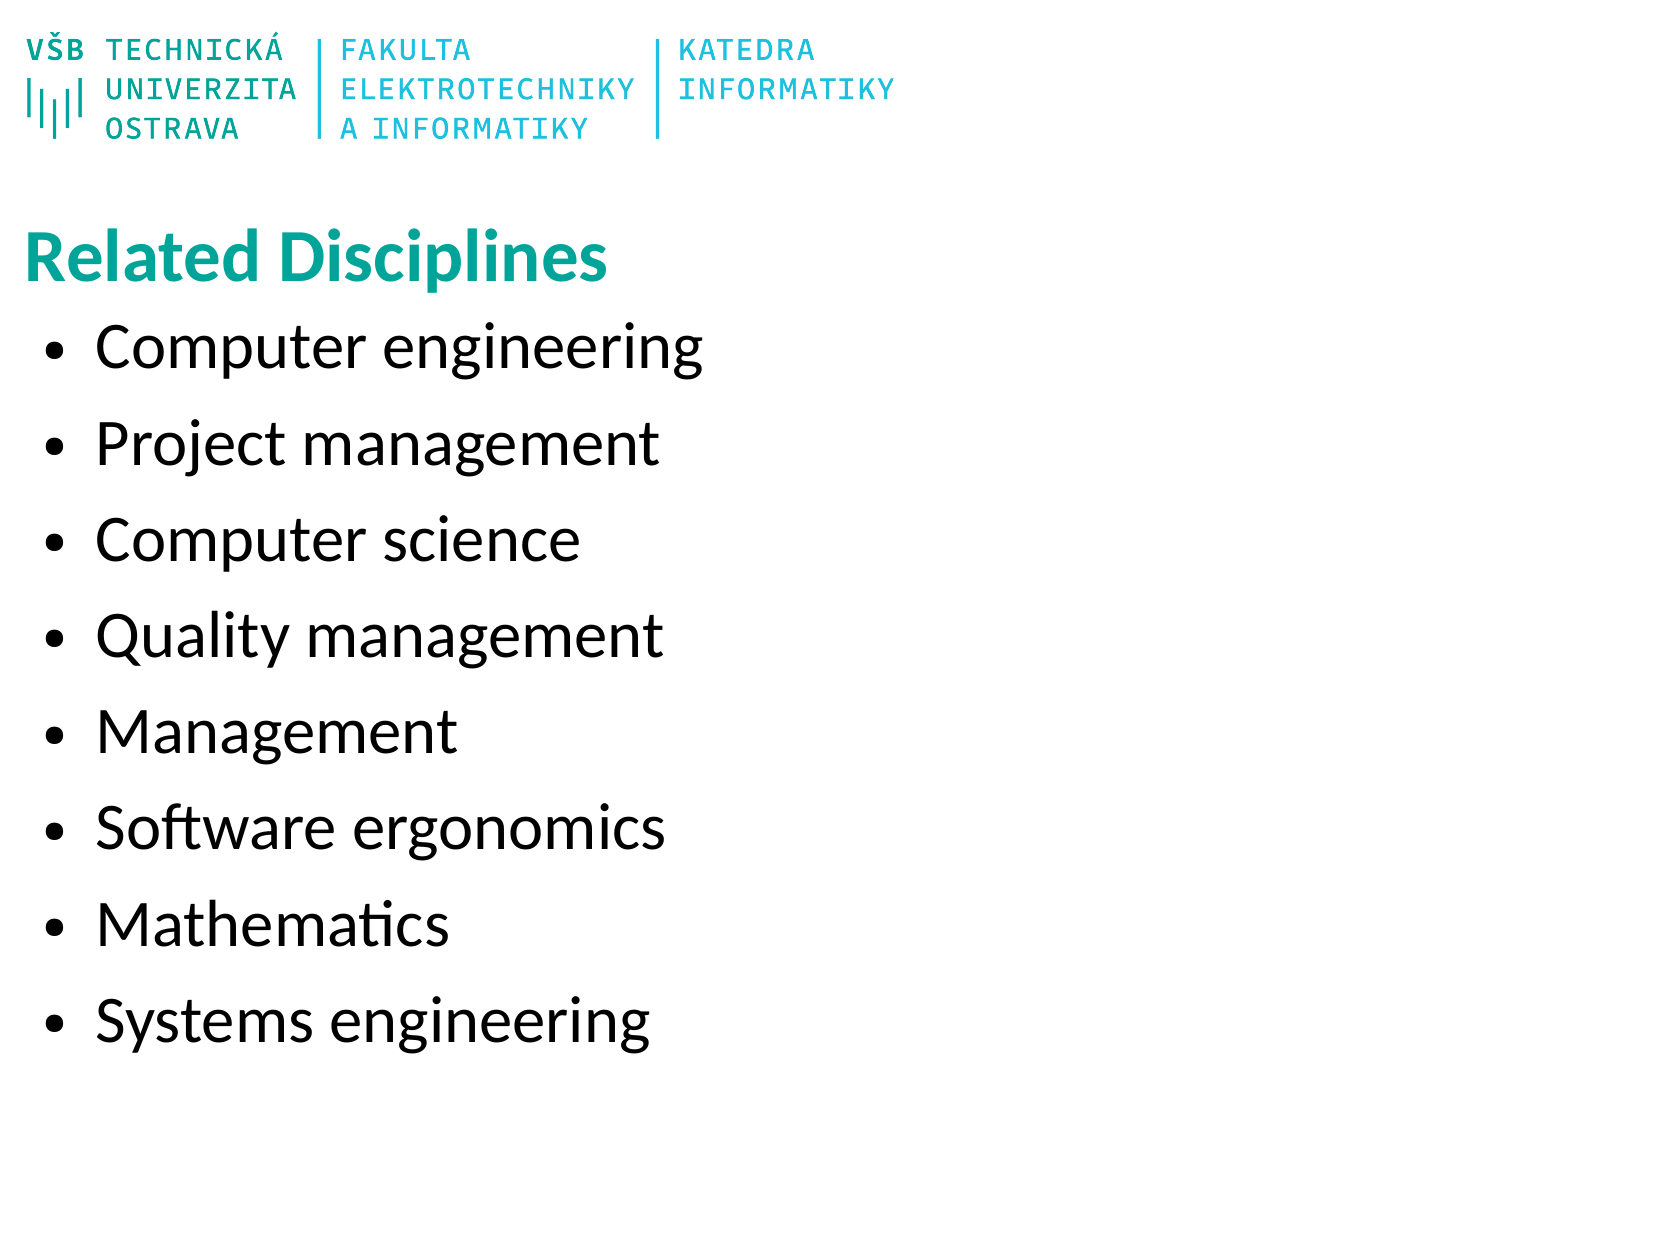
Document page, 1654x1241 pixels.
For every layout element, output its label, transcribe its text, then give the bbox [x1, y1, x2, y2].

list Computer engineering Project management Computer science Quality management Management Software ergonomics Mathematics Systems engineering [24, 318, 1629, 1146]
picture [26, 31, 894, 139]
title Related Disciplines [24, 169, 1629, 301]
